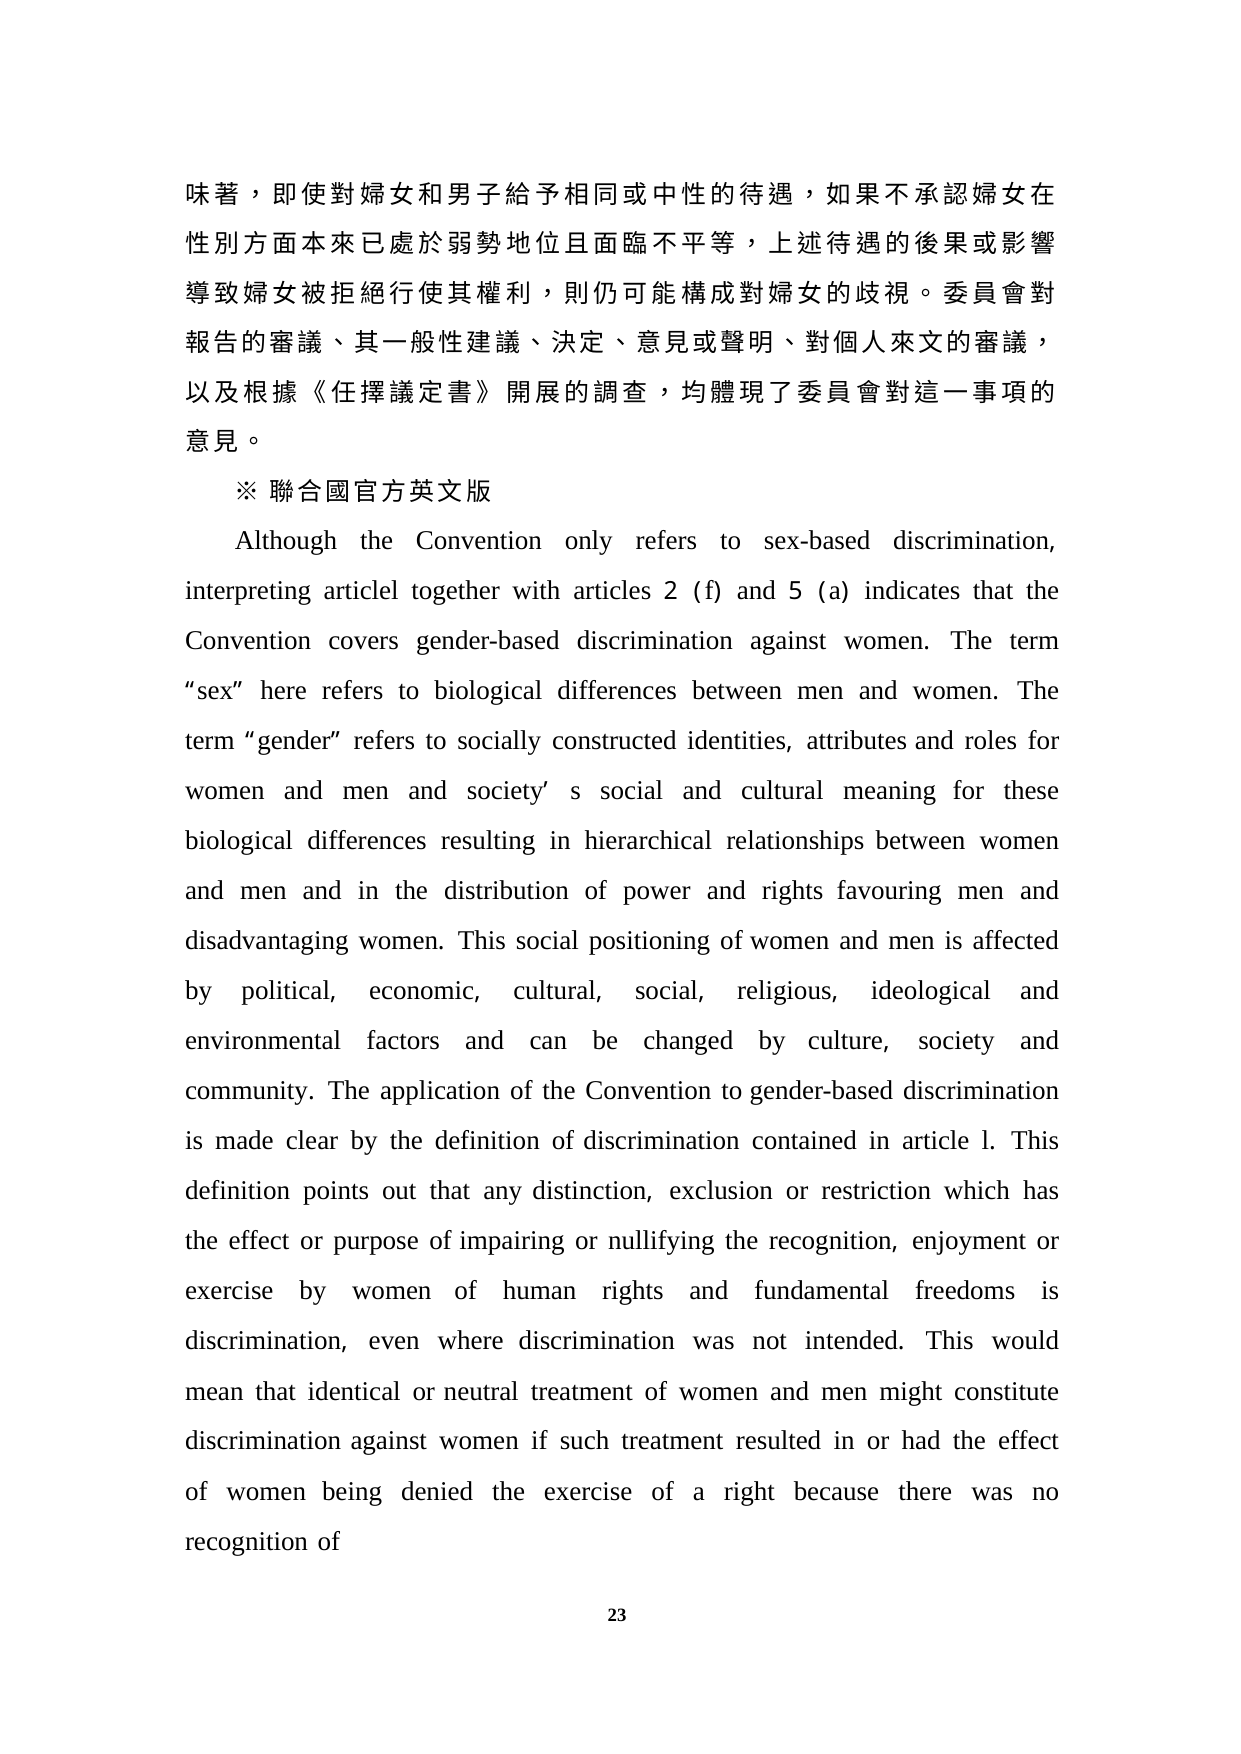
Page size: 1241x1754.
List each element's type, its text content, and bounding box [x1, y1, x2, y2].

text_box 味著，即使對婦女和男子給予相同或中性的待遇，如果不承認婦女在 性別方面本來已處於弱勢地位且面臨不平等，上述待遇的後果或影響 導致婦女被拒絕行使其權利，則仍可能構成對婦女的歧視。委員會對 報告的審議、其一般性建議、決定、意見或聲明、對個人來文的審議， 以及根據《任擇議定書》開展的調查，均體現了委員會對這一事項的 意見。 ※聯合國官方英文版 Although the Convention only refers to sex-based discrimination, interpreting articlel together with articles 2 (f) and 5 (a) indicates that the Convention covers gender-based discrimination against women. The term “sex” here refers to biological differences between men and women. The term “gender” refers to socially constructed identities, attributes and roles for women and men and society’ s social and cultural meaning for these biological differences resulting in hierarchical relationships between women and men and in the distribution of power and rights favouring men and disadvantaging women. This social positioning of women and men is affected by political, economic, cultural, social, religious, ideological and environmental factors and can be changed by culture, society and community. The application of the Convention to gender-based discrimination is made clear by the definition of discrimination contained in article l. This definition points out that any distinction, exclusion or restriction which has the effect or purpose of impairing or nullifying the recognition, enjoyment or exercise by women of human rights and fundamental freedoms is discrimination, even where discrimination was not intended. This would mean that identical or neutral treatment of women and men might constitute discrimination against women if such treatment resulted in or had the effect of women being denied the exercise of a right because there was no recognition of [185, 159, 1059, 1550]
text_box 23 [607, 1603, 632, 1623]
